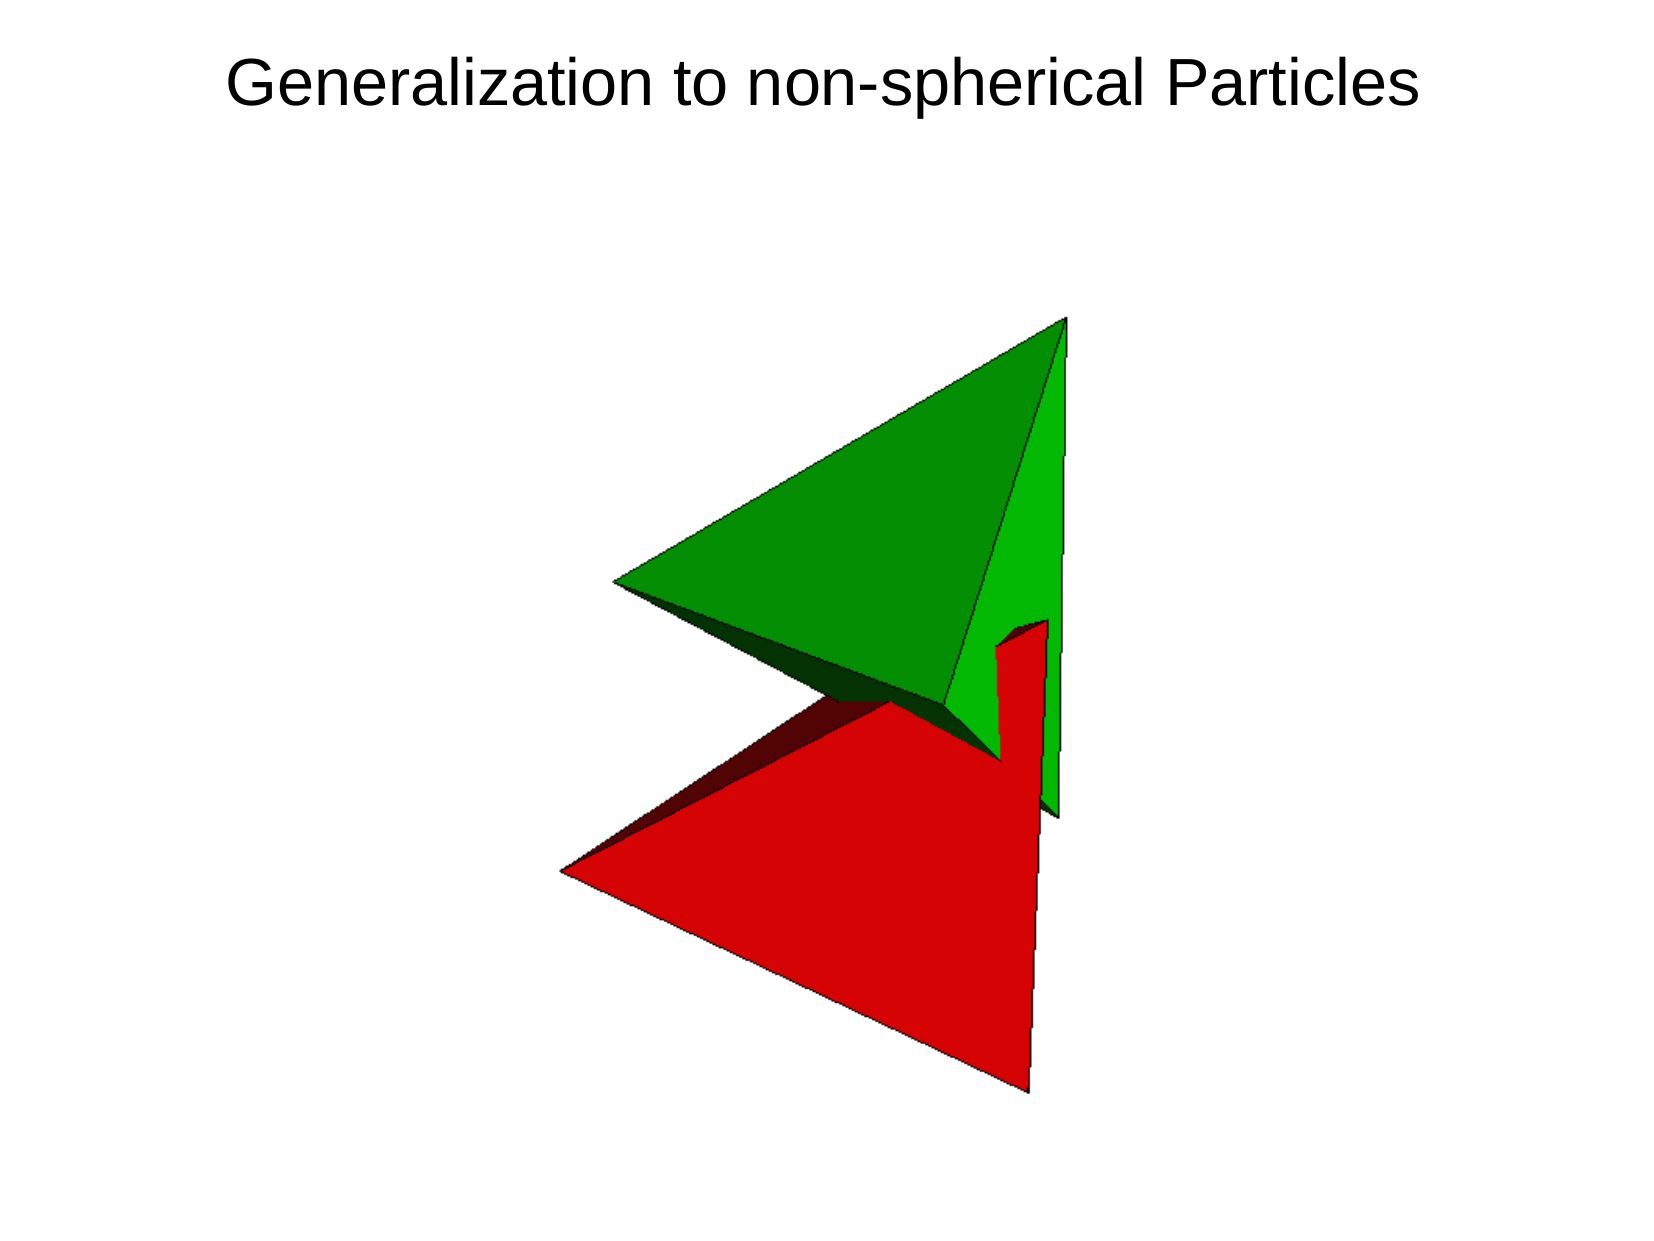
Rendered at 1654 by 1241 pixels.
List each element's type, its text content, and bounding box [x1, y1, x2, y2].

text_box Generalization to non-spherical Particles [210, 37, 1561, 128]
picture [372, 136, 1310, 1119]
